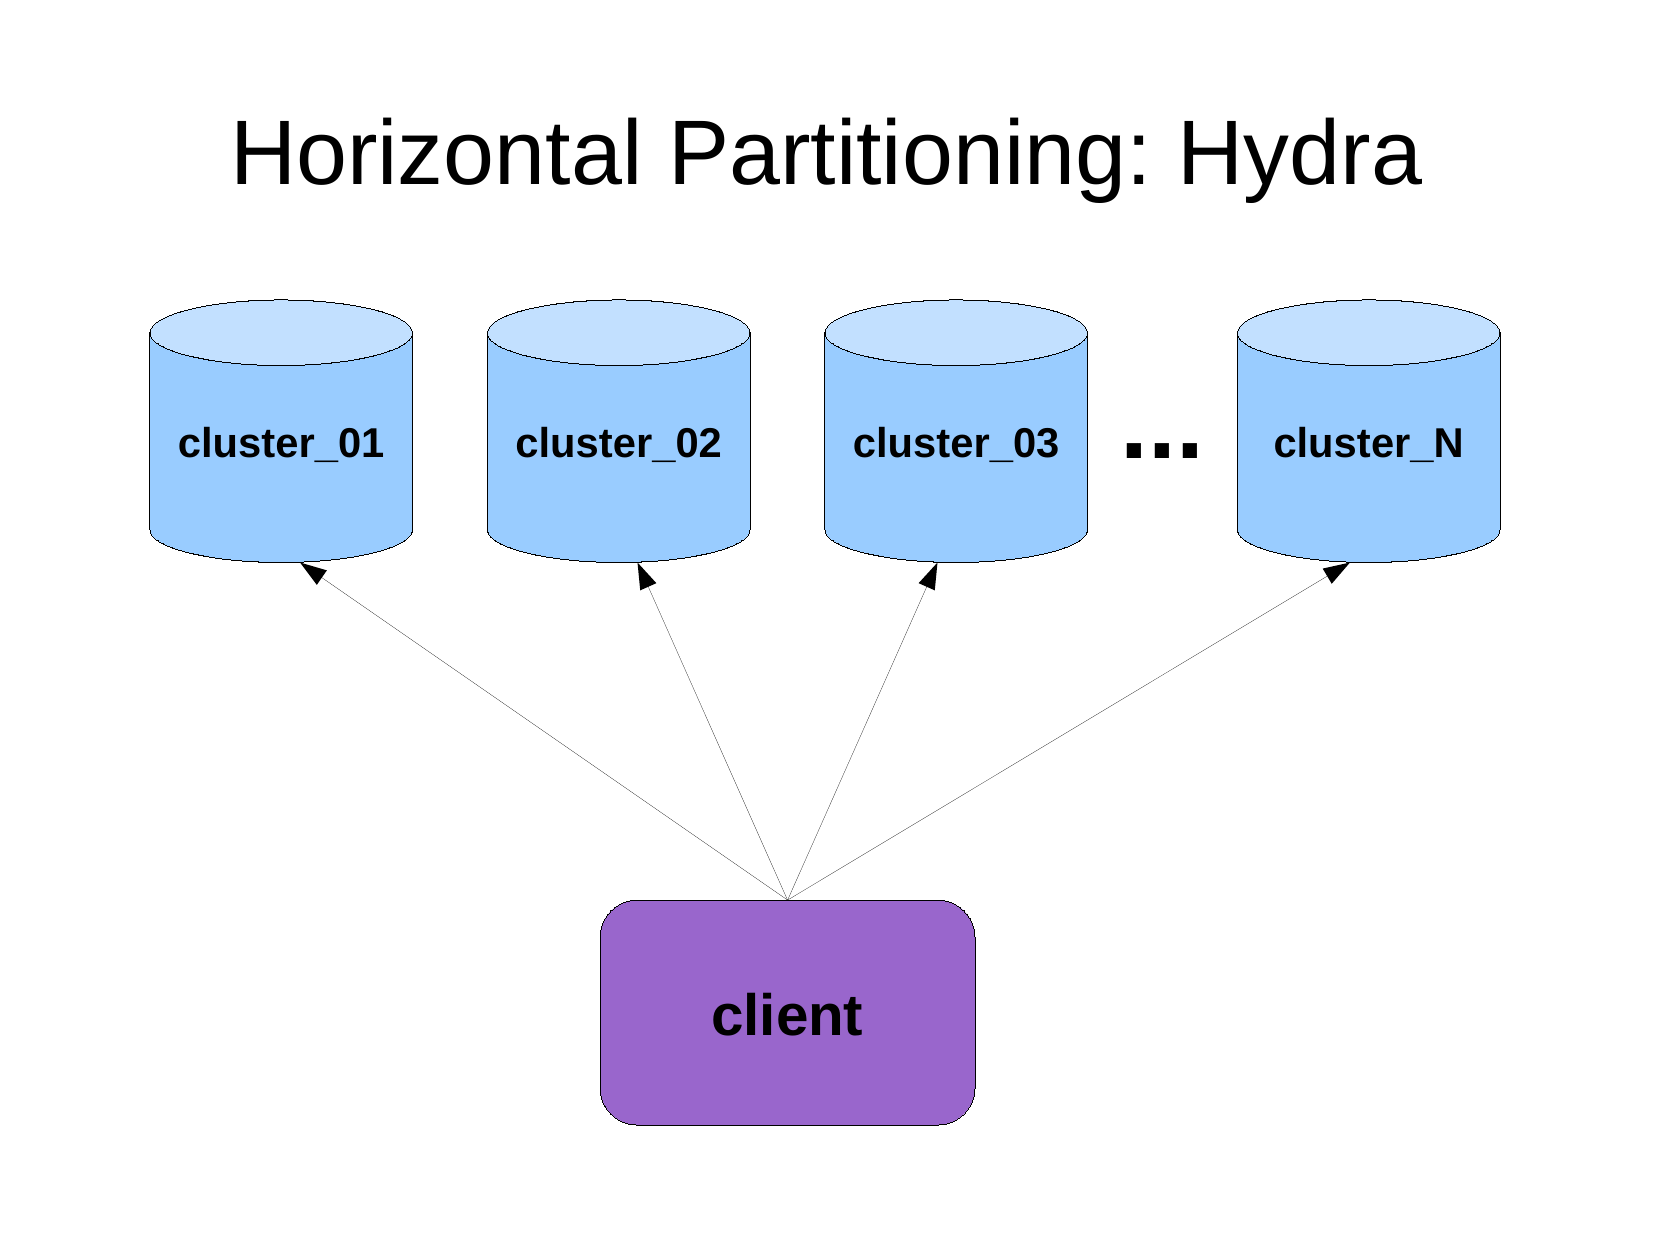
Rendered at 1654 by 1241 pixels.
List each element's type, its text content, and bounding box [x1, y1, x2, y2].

text_box cluster_03 [825, 412, 1087, 474]
text_box ... [1087, 360, 1238, 488]
text_box [600, 1055, 976, 1126]
text_box cluster_02 [487, 412, 751, 474]
text_box [600, 900, 976, 975]
text_box [487, 333, 751, 412]
text_box [149, 333, 413, 563]
text_box [1237, 474, 1501, 563]
text_box cluster_01 [150, 412, 413, 474]
text_box client [600, 975, 976, 1055]
title Horizontal Partitioning: Hydra [82, 49, 1571, 257]
text_box cluster_N [1238, 412, 1501, 474]
text_box [1237, 333, 1501, 412]
text_box [487, 474, 751, 563]
text_box [824, 333, 1088, 563]
